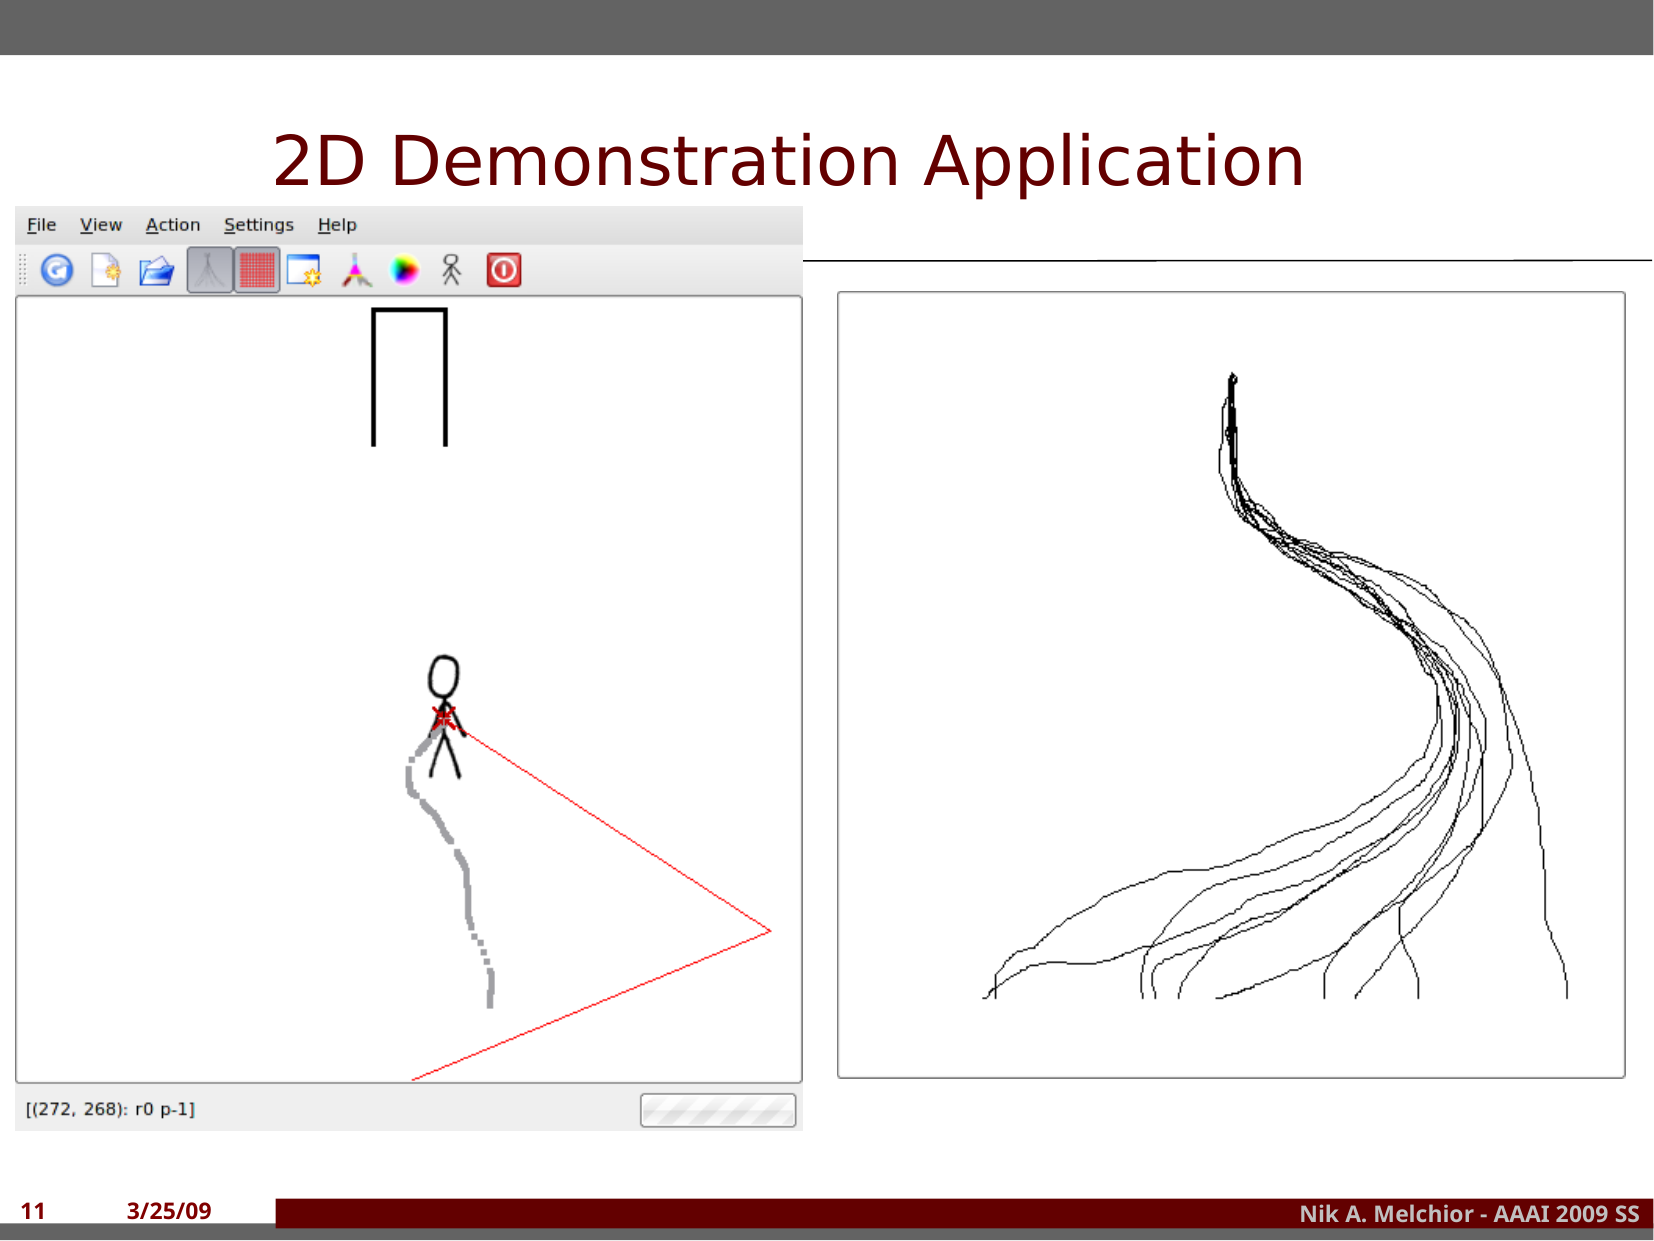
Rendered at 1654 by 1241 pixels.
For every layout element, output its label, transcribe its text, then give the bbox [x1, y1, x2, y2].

picture [15, 206, 803, 1131]
picture [837, 291, 1626, 1079]
title 2D Demonstration Application [271, 75, 1553, 255]
